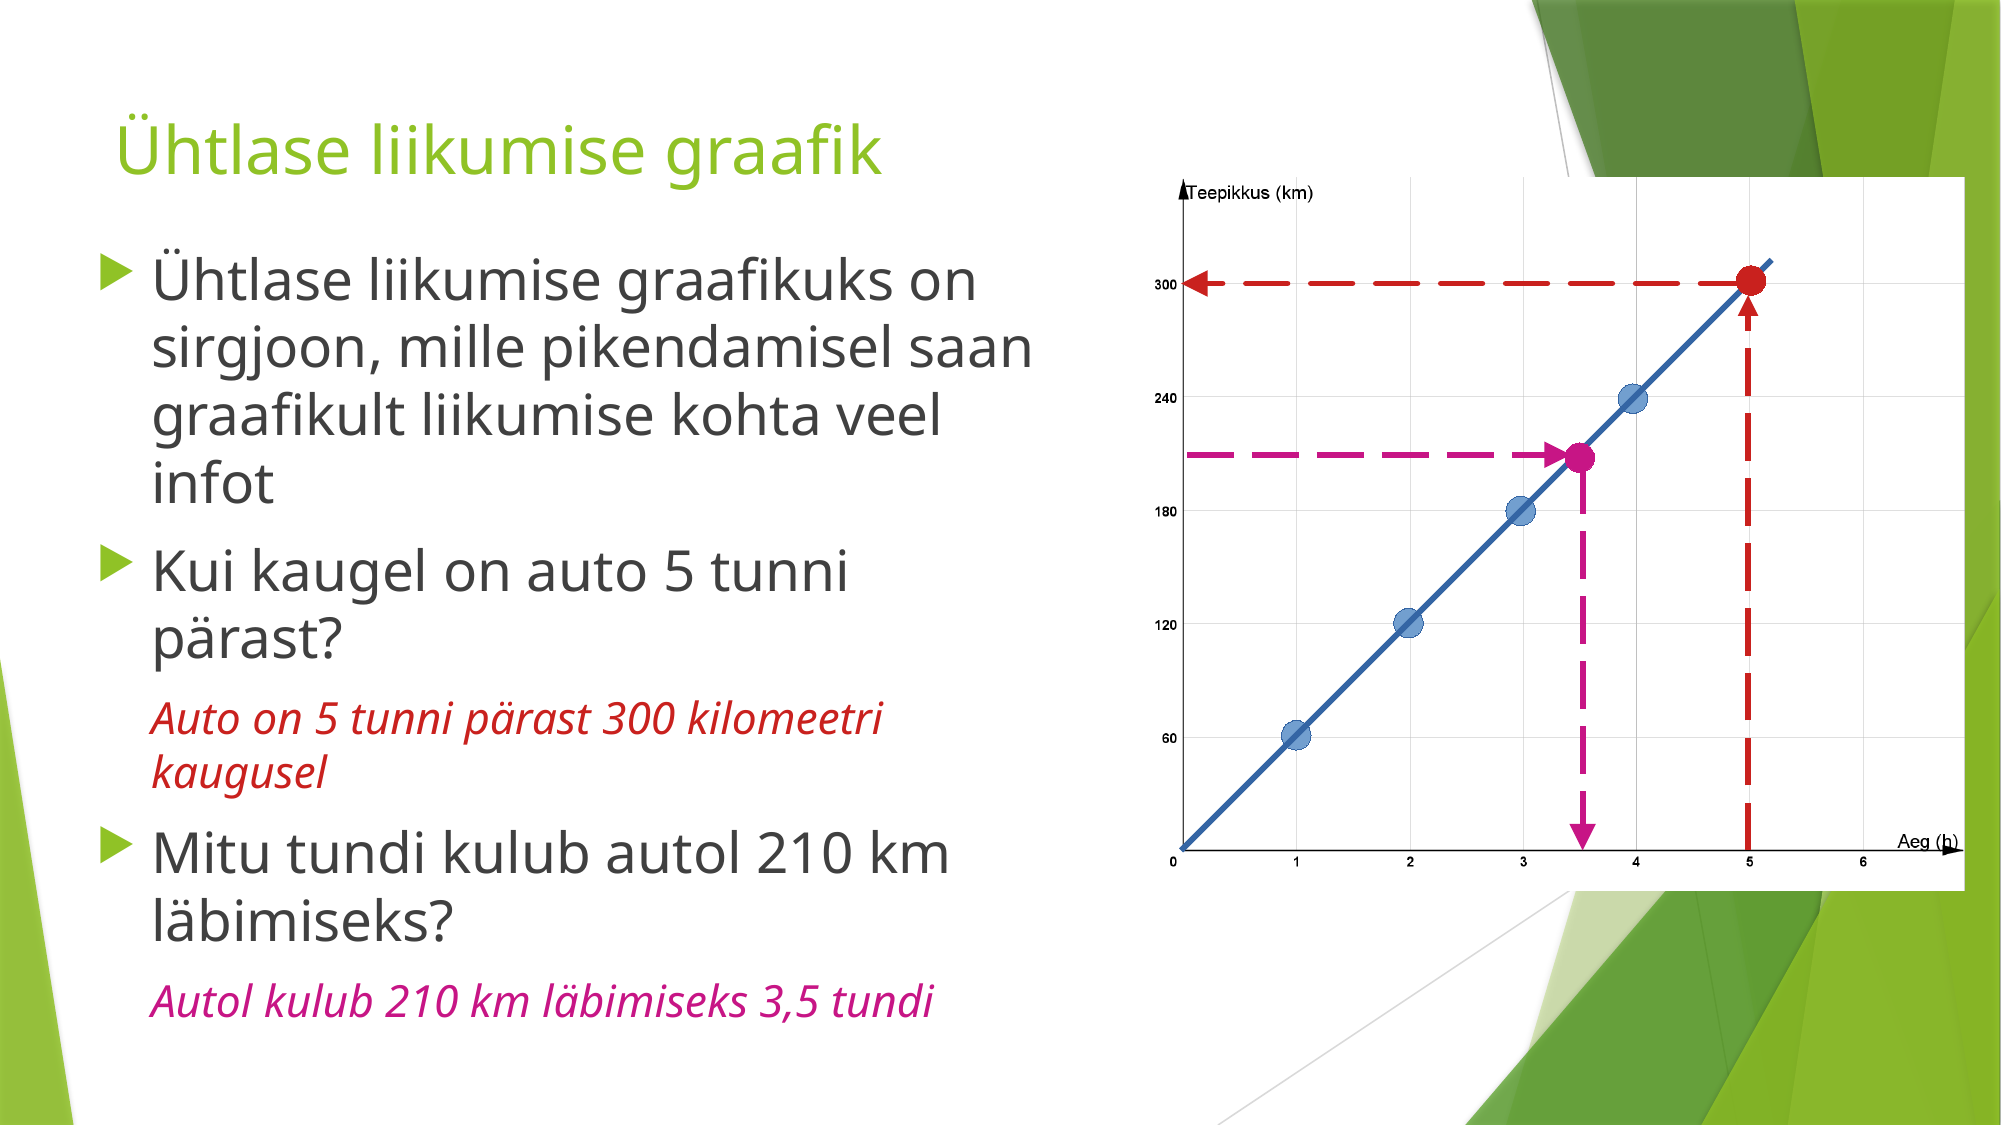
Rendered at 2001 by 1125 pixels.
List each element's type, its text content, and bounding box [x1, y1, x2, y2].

list Ühtlase liikumise graafikuks on sirgjoon, mille pikendamisel saan graafikult liikumise kohta veel infot Kui kaugel on auto 5 tunni pärast? Auto on 5 tunni pärast 300 kilomeetri kaugusel Mitu tundi kulub autol 210 km läbimiseks? Autol kulub 210 km läbimiseks 3,5 tundi [81, 236, 1063, 1034]
text_box [1625, 391, 1648, 414]
text_box [1618, 383, 1641, 406]
text_box [1513, 503, 1536, 526]
text_box [1736, 265, 1766, 296]
text_box [1393, 608, 1416, 631]
picture [1151, 177, 1965, 891]
text_box [1281, 720, 1304, 743]
text_box [1505, 496, 1528, 519]
title Ühtlase liikumise graafik [99, 99, 1613, 237]
text_box [1401, 615, 1424, 638]
text_box [1288, 727, 1312, 751]
text_box [1564, 442, 1595, 473]
